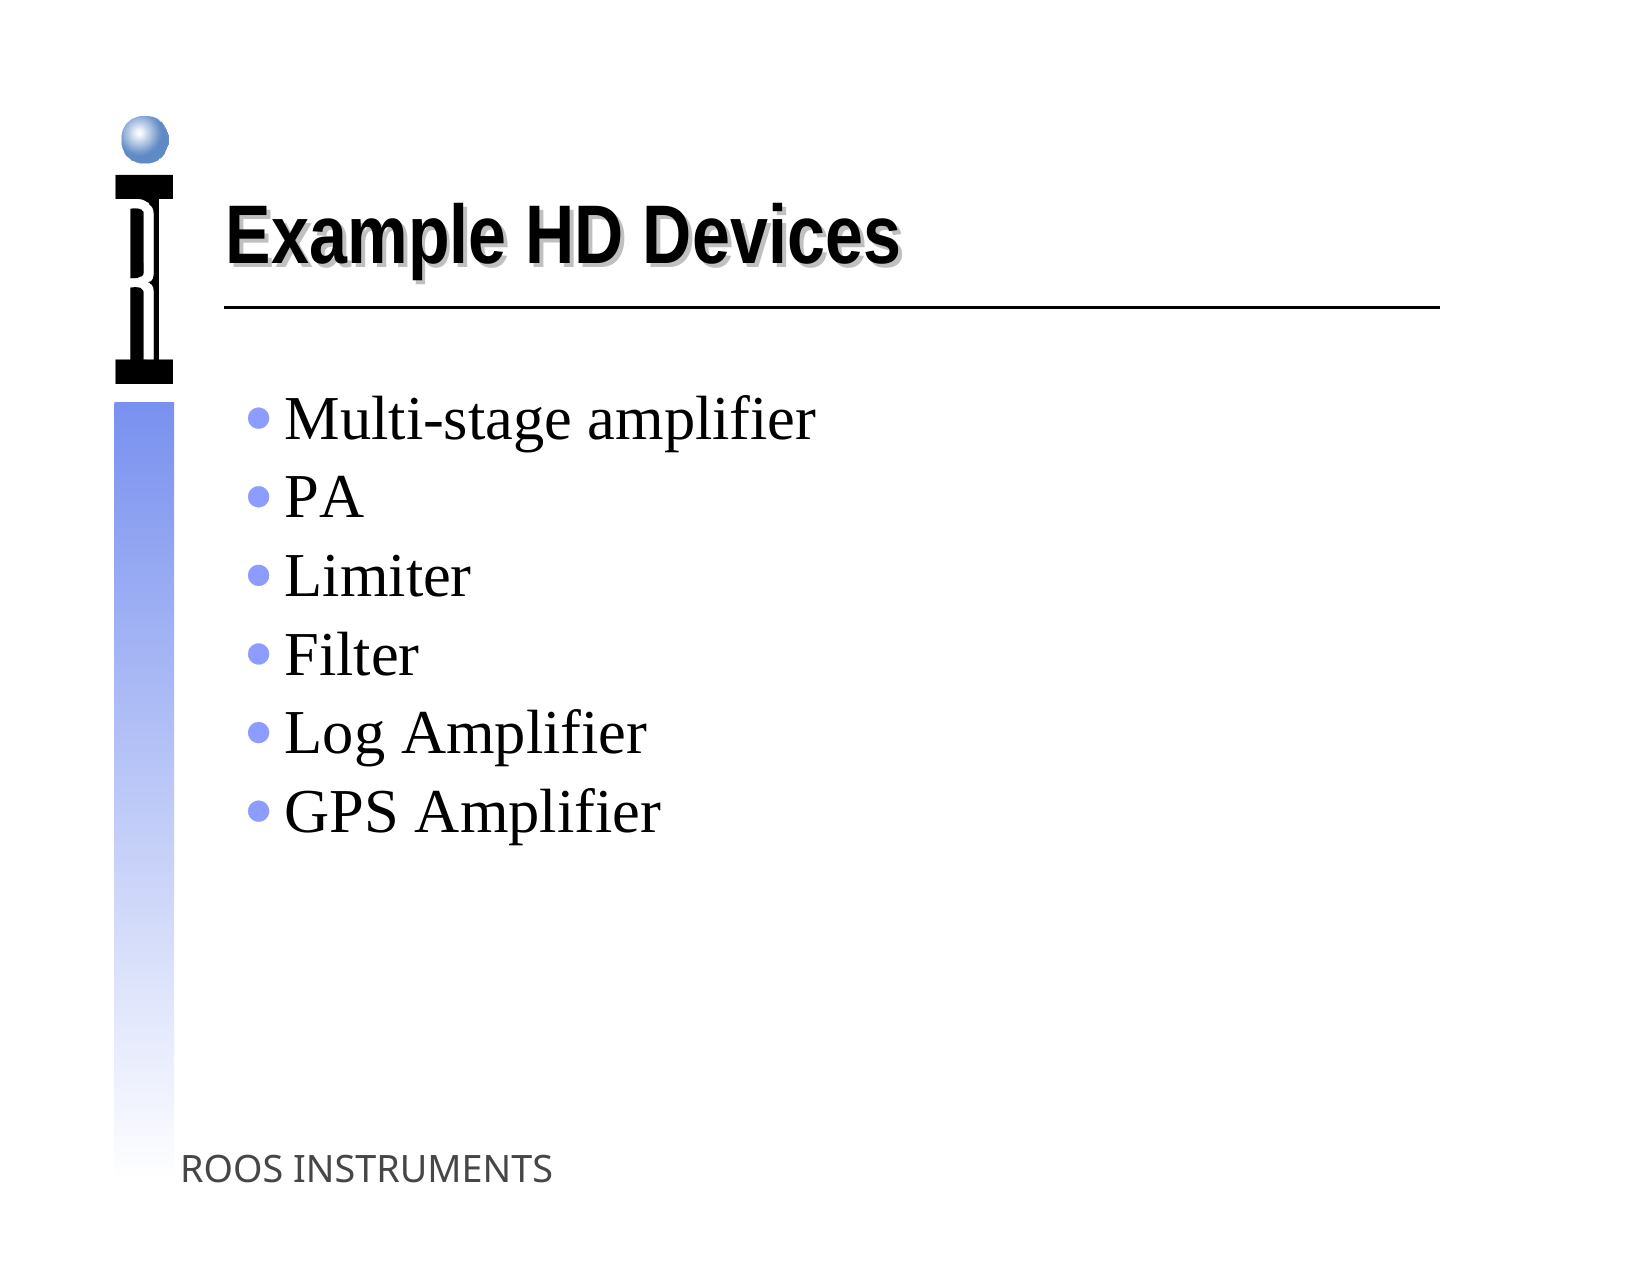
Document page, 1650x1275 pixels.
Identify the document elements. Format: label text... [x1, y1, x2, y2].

text_box Multi-stage amplifier PA Limiter Filter Log Amplifier GPS Amplifier [232, 383, 1456, 851]
text_box Example HD Devices [225, 99, 1447, 284]
